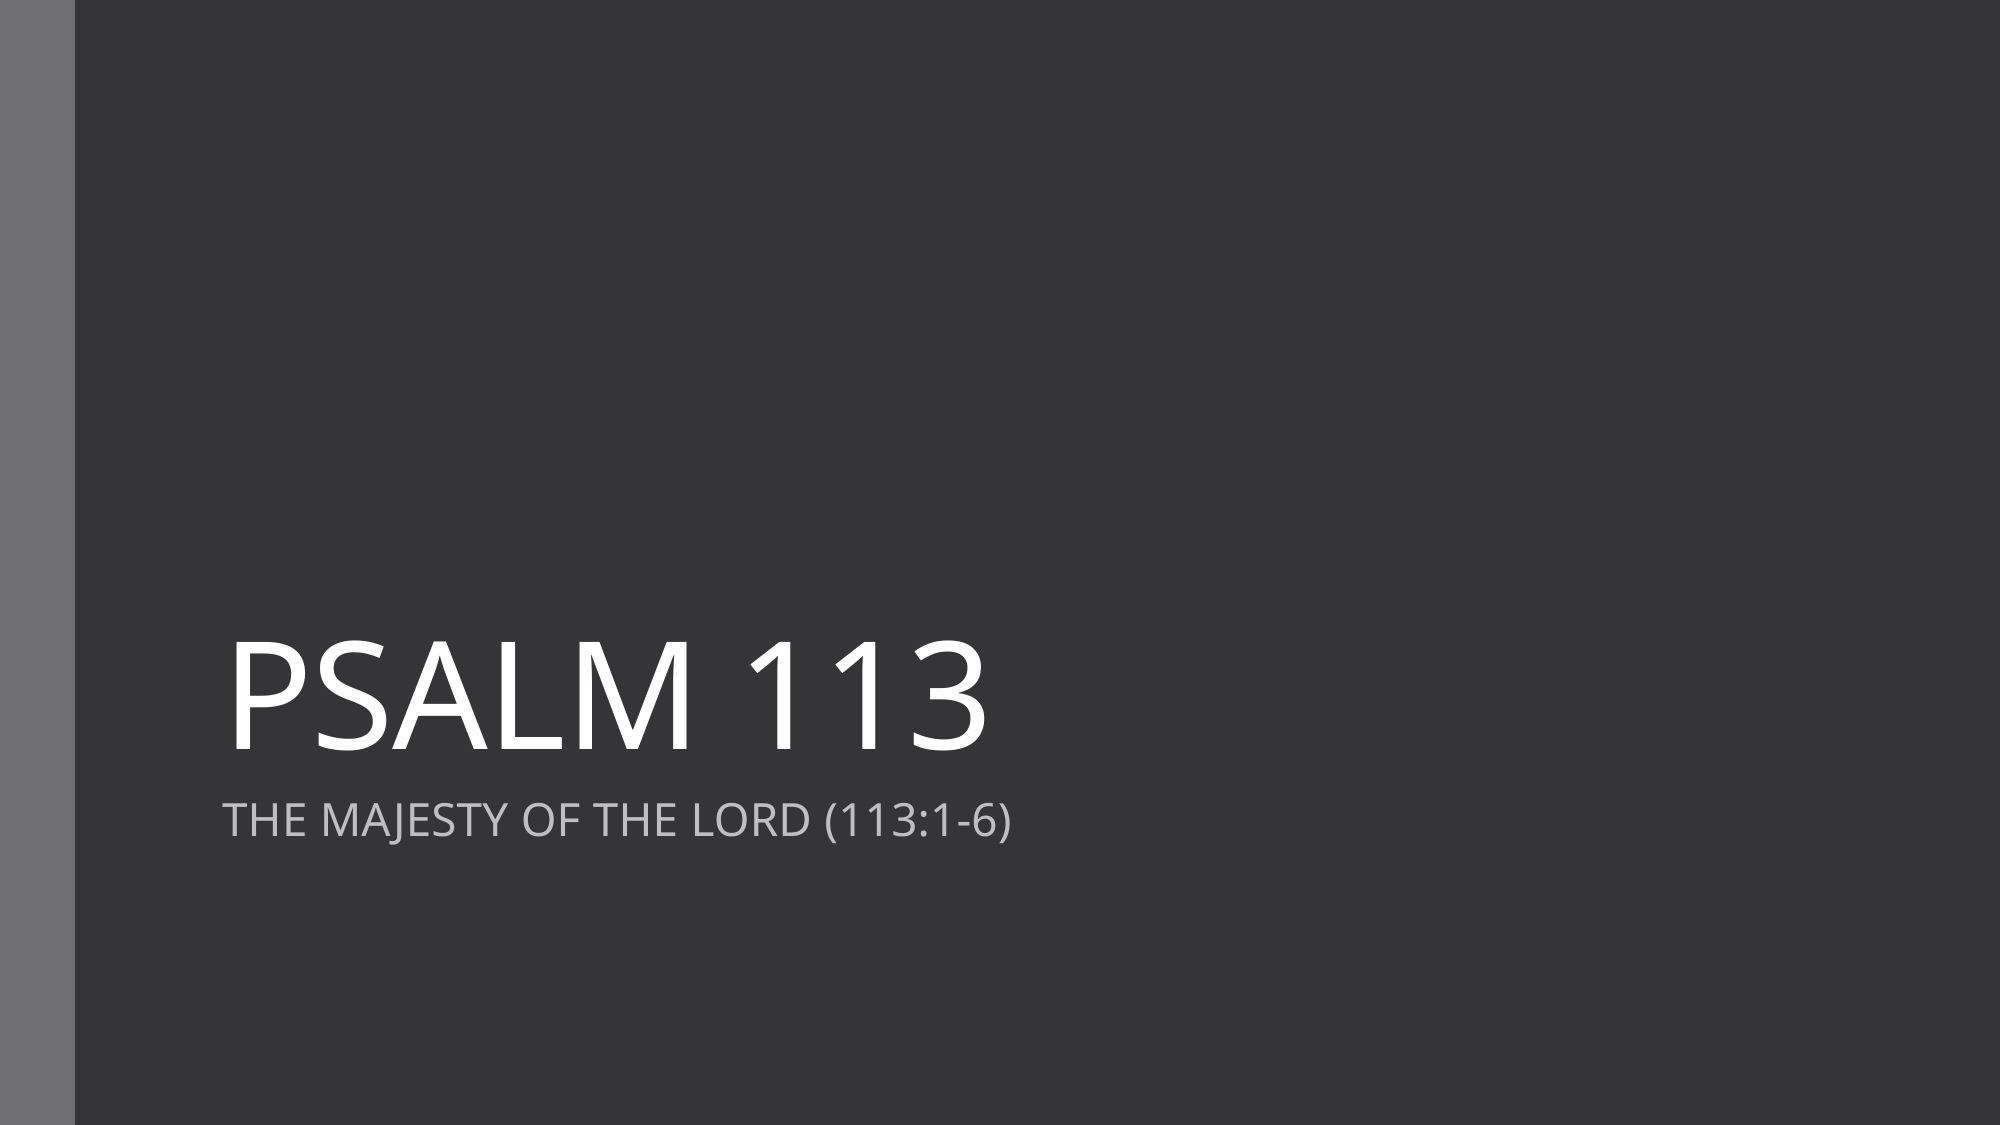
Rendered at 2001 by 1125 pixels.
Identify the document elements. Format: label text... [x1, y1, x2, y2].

subtitle THE MAJESTY OF THE LORD (113:1-6) [206, 787, 1752, 1066]
title PSALM 113 [206, 124, 1752, 787]
